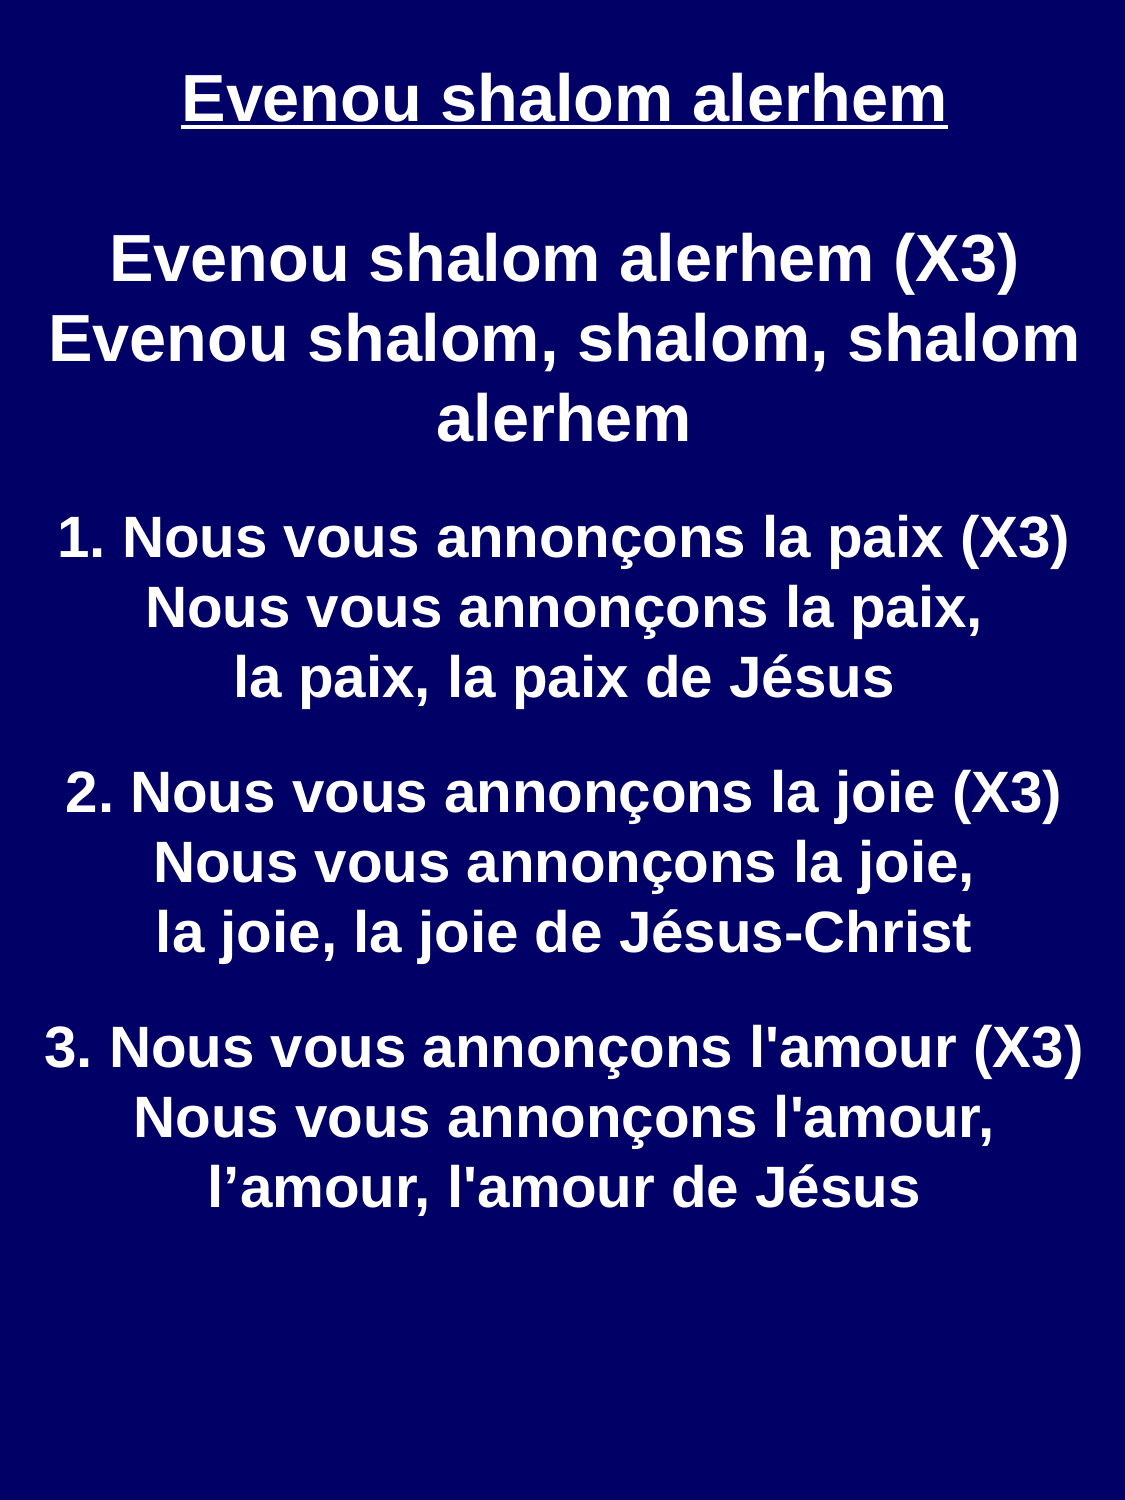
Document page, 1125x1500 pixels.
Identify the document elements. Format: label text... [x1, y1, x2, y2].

text_box Evenou shalom alerhem Evenou shalom alerhem (X3) Evenou shalom, shalom, shalom alerhem 1. Nous vous annonçons la paix (X3) Nous vous annonçons la paix, la paix, la paix de Jésus 2. Nous vous annonçons la joie (X3) Nous vous annonçons la joie, la joie, la joie de Jésus-Christ 3. Nous vous annonçons l'amour (X3) Nous vous annonçons l'amour, l’amour, l'amour de Jésus [11, 47, 1118, 1347]
